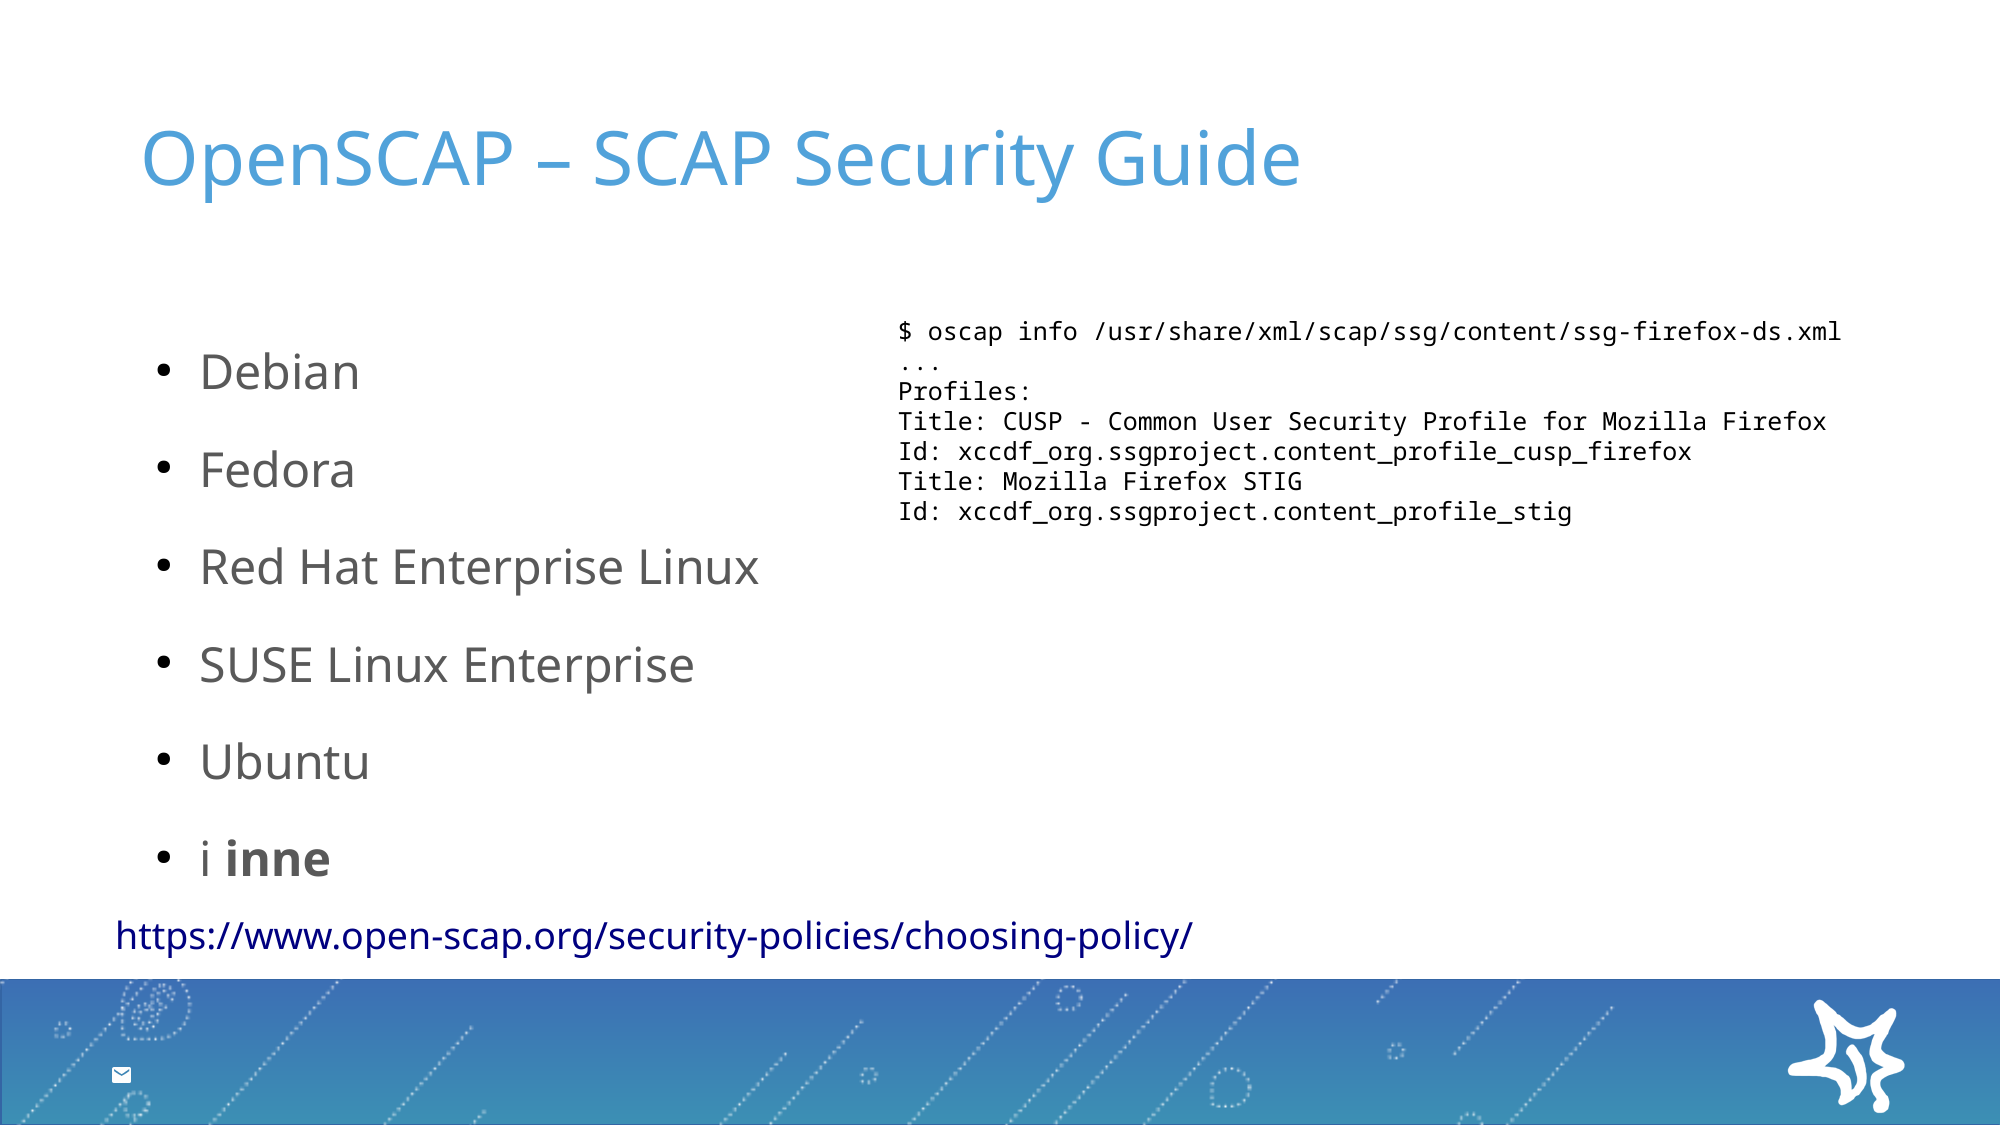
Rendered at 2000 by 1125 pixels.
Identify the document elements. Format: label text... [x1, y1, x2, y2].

list Debian Fedora Red Hat Enterprise Linux SUSE Linux Enterprise Ubuntu i inne [140, 315, 862, 893]
title OpenSCAP – SCAP Security Guide [140, 93, 1619, 219]
picture [0, 585, 1661, 1125]
list $ oscap info /usr/share/xml/scap/ssg/content/ssg-firefox-ds.xml ... Profiles: Title: CUSP - Common User Security Profile for Mozilla Firefox Id: xccdf_org.ssgproject.content_profile_cusp_firefox Title: Mozilla Firefox STIG Id: xccdf_org.ssgproject.content_profile_stig [897, 315, 1890, 893]
text_box https://www.open-scap.org/security-policies/choosing-policy/ [100, 902, 1247, 963]
picture [1785, 994, 1906, 1116]
